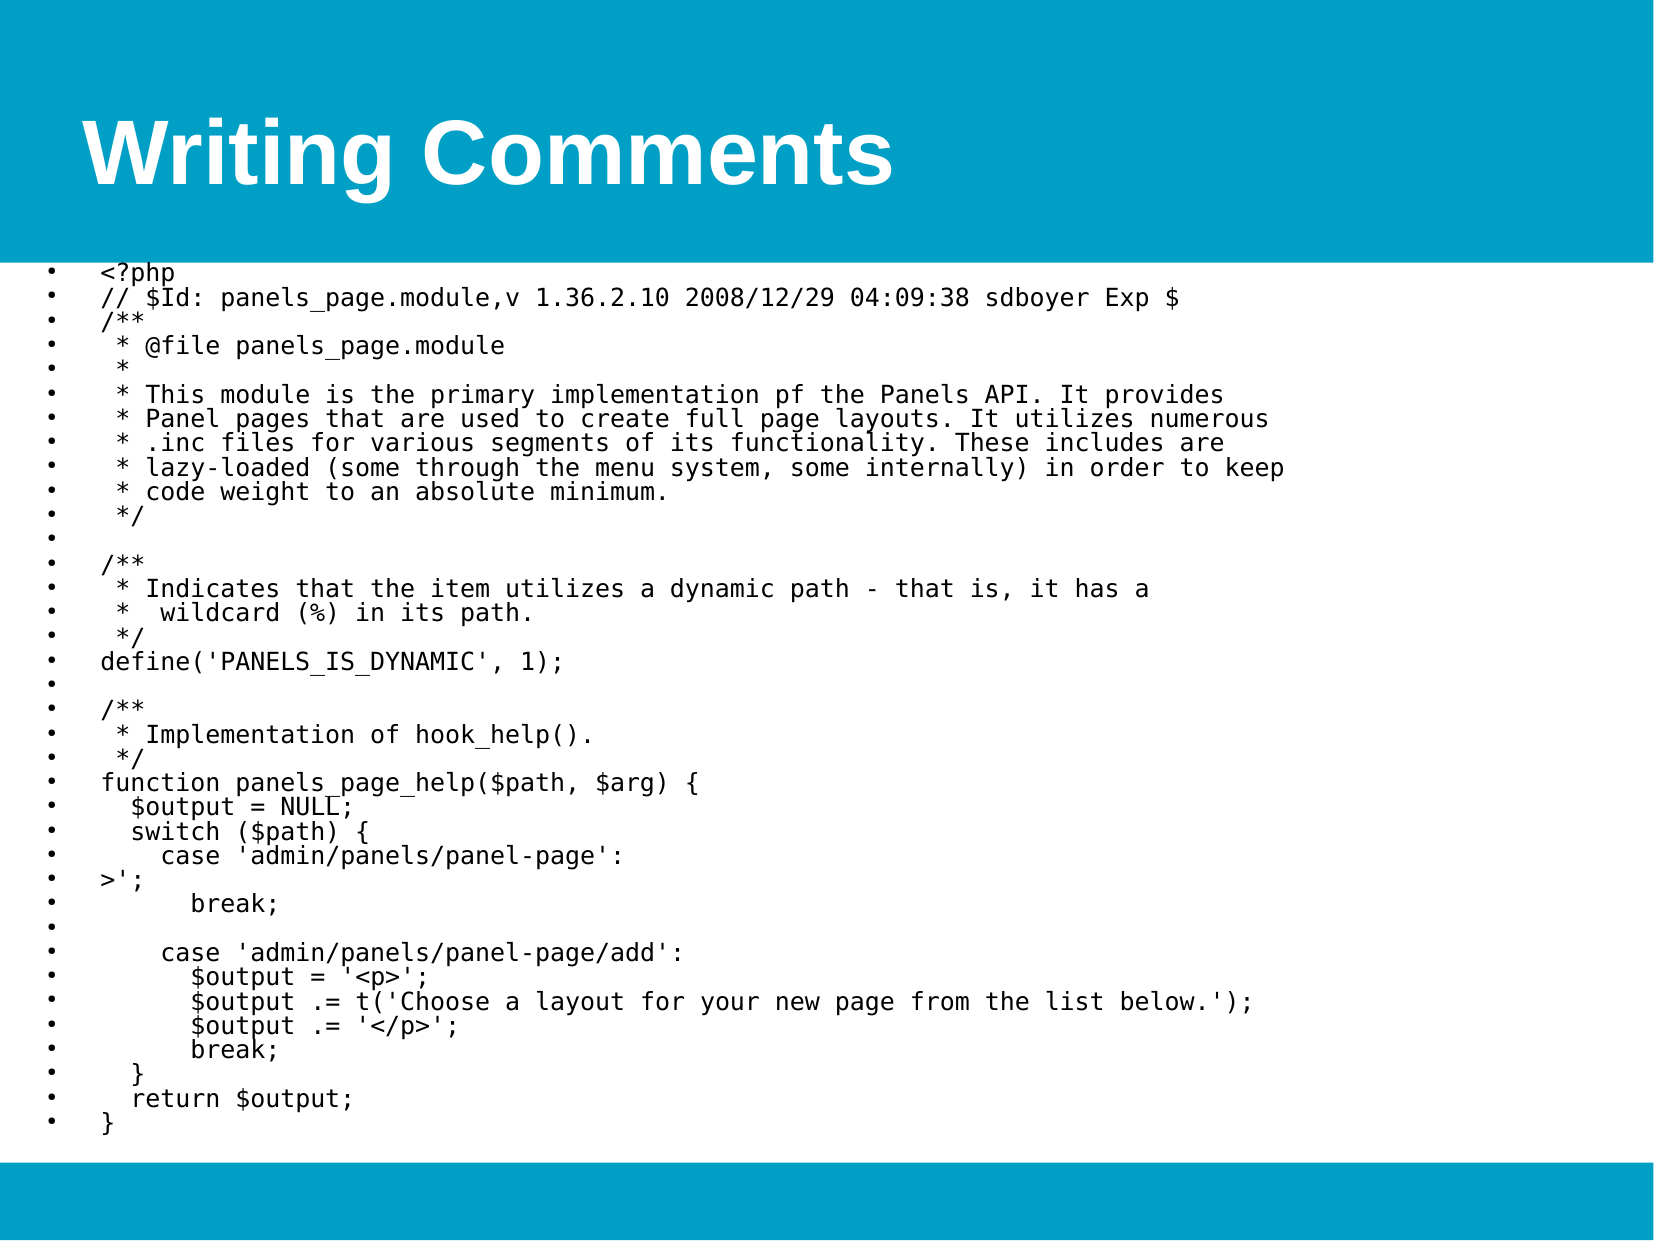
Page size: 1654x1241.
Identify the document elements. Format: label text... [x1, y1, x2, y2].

title Writing Comments [82, 56, 1571, 250]
list <?php // $Id: panels_page.module,v 1.36.2.10 2008/12/29 04:09:38 sdboyer Exp $ /** * @file panels_page.module * * This module is the primary implementation pf the Panels API. It provides * Panel pages that are used to create full page layouts. It utilizes numerous * .inc files for various segments of its functionality. These includes are * lazy-loaded (some through the menu system, some internally) in order to keep * code weight to an absolute minimum. */ /** * Indicates that the item utilizes a dynamic path - that is, it has a * wildcard (%) in its path. */ define('PANELS_IS_DYNAMIC', 1); /** * Implementation of hook_help(). */ function panels_page_help($path, $arg) { $output = NULL; switch ($path) { case 'admin/panels/panel-page': >'; break; case 'admin/panels/panel-page/add': $output = '<p>'; $output .= t('Choose a layout for your new page from the list below.'); $output .= '</p>'; break; } return $output; } [11, 262, 1501, 1142]
